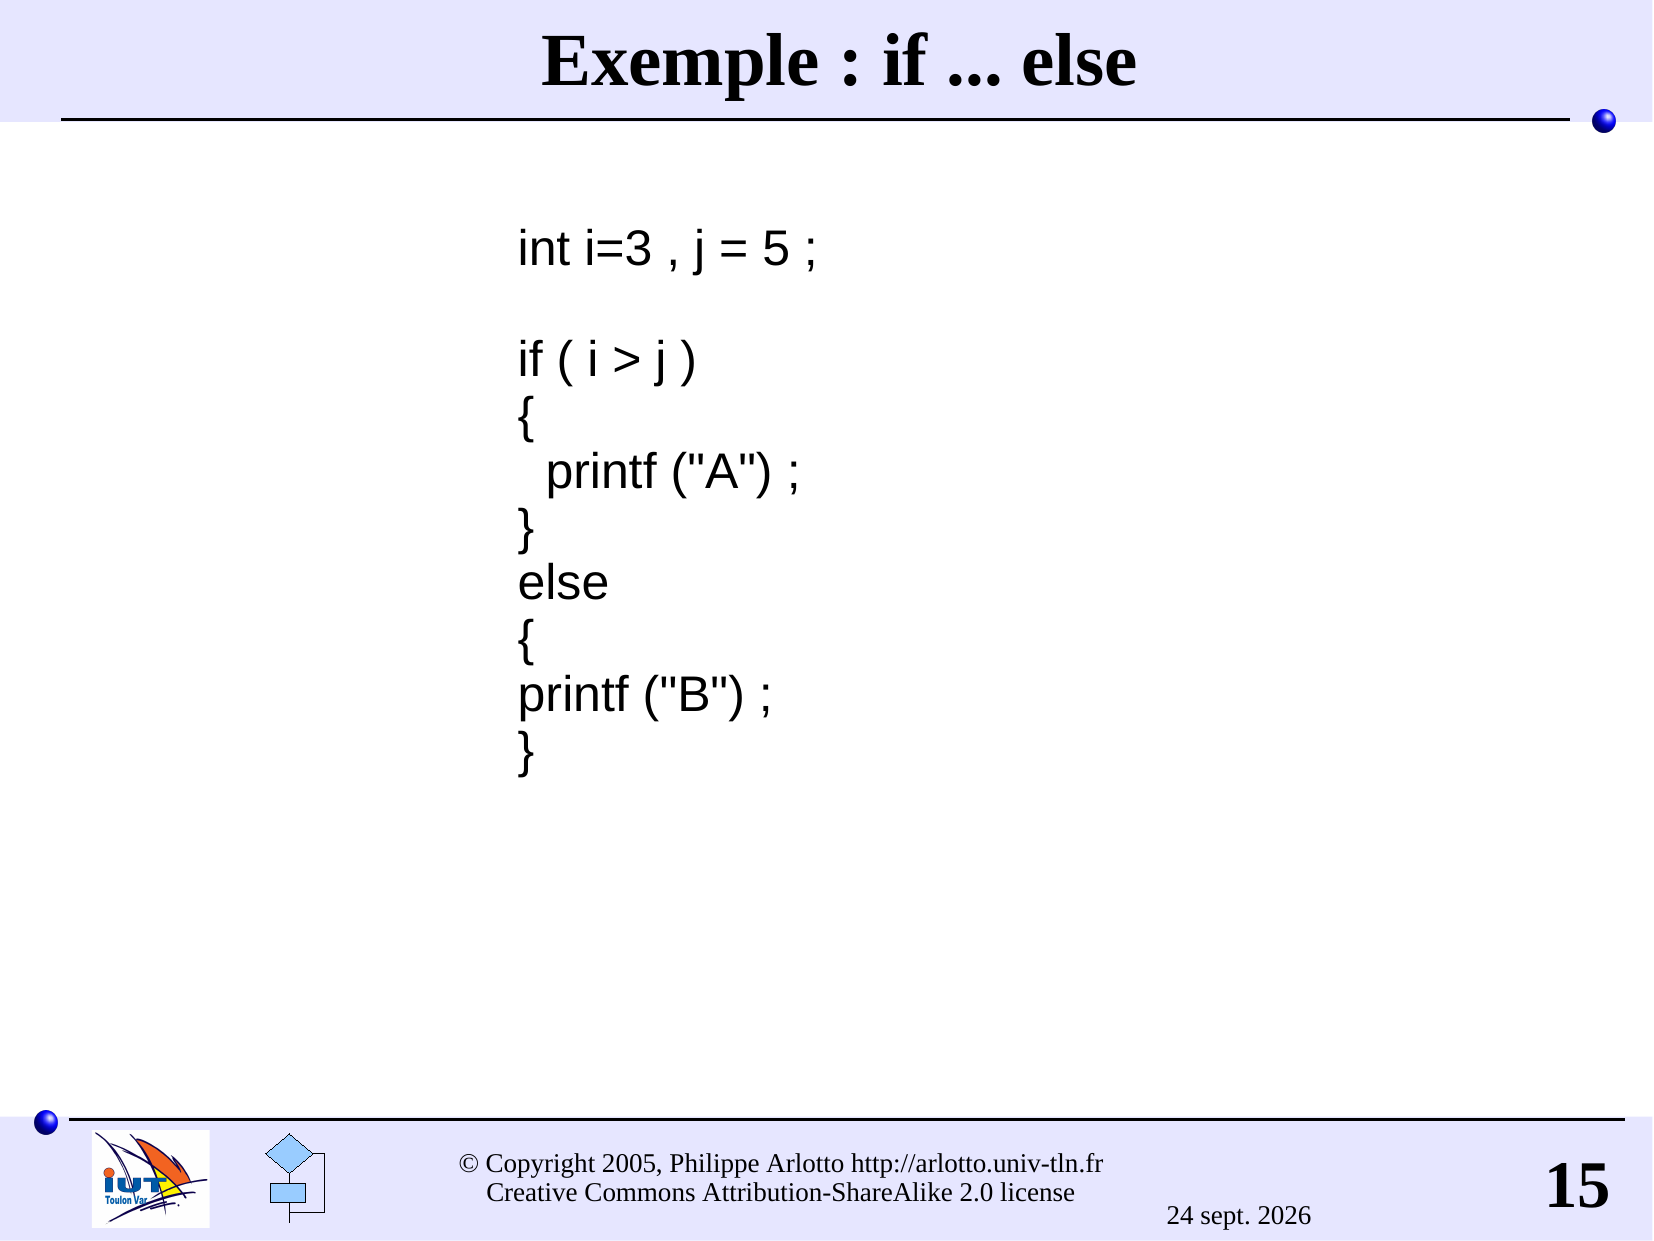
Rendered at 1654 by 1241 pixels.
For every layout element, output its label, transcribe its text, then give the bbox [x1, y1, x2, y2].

text_box int i=3 , j = 5 ; if ( i > j ) { printf ("A") ; } else { printf ("B") ; } [517, 220, 819, 834]
title Exemple : if ... else [95, 14, 1585, 107]
